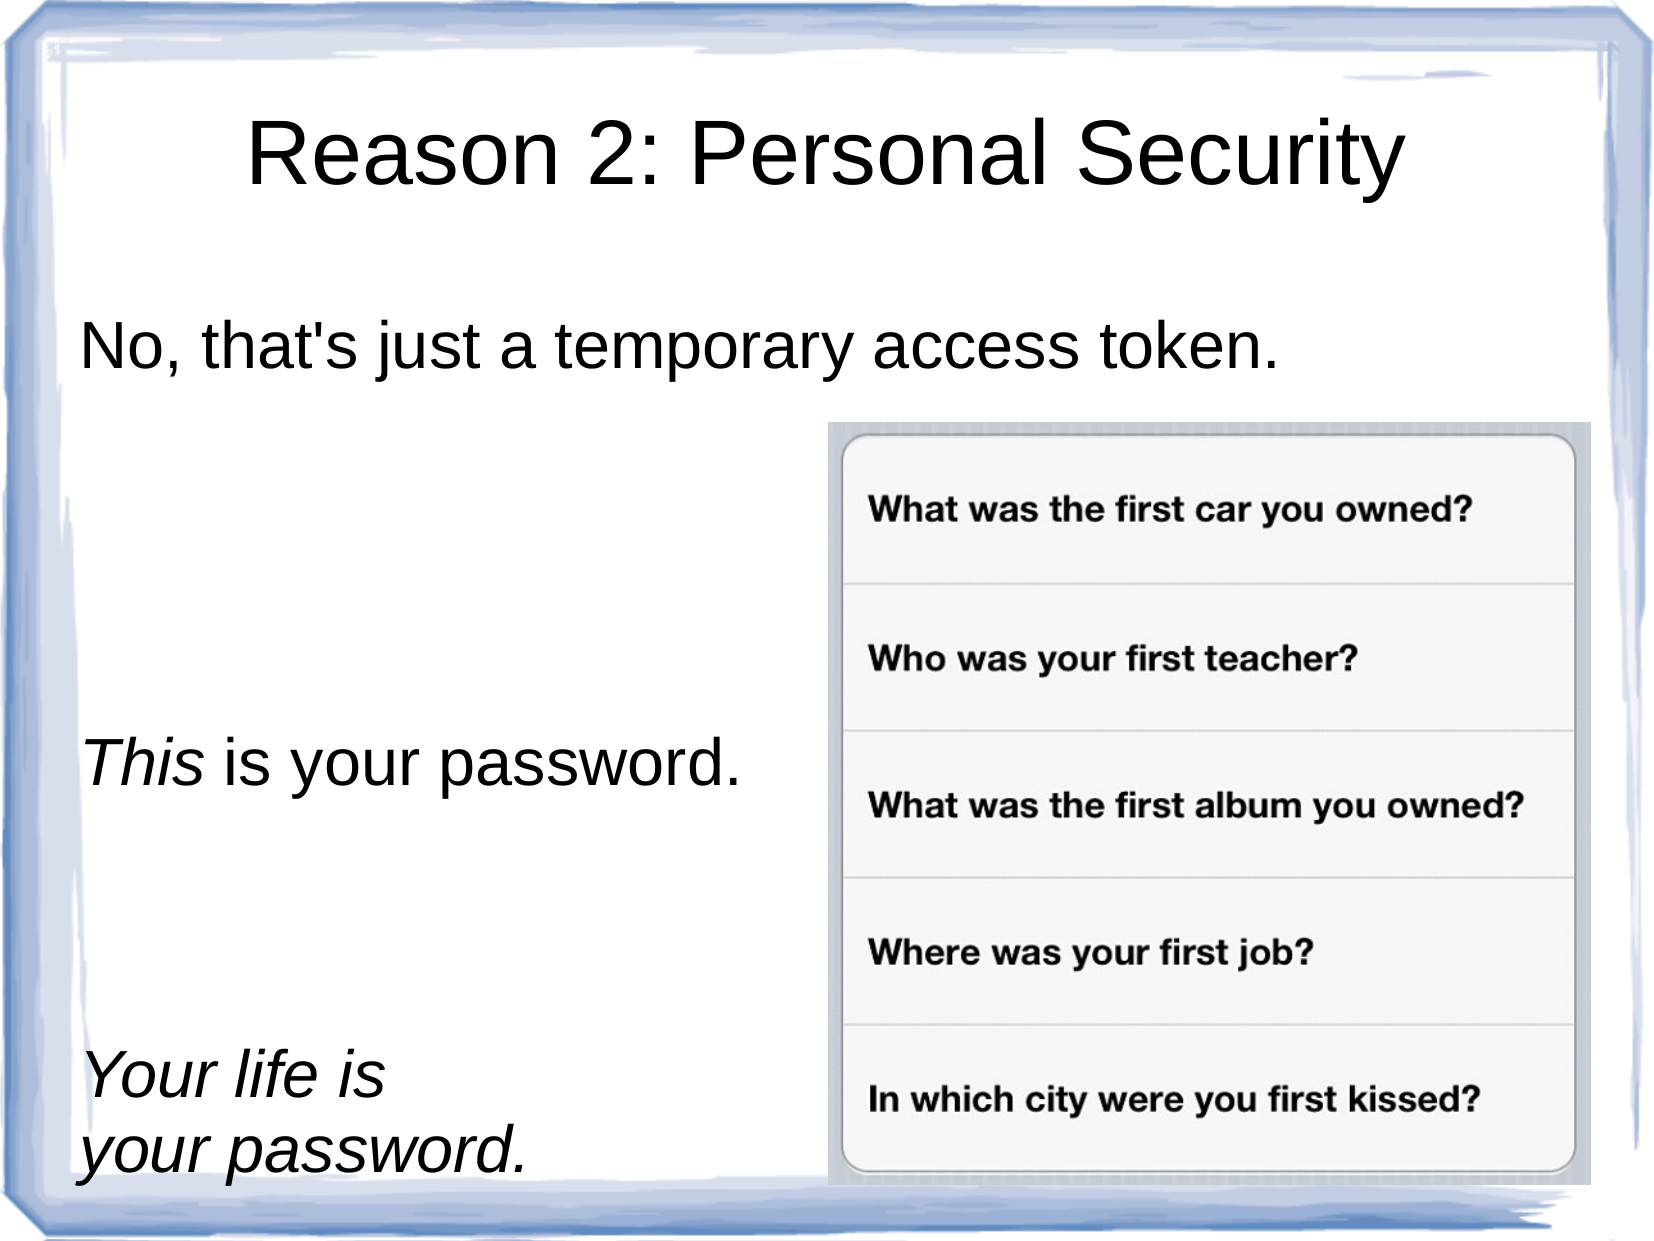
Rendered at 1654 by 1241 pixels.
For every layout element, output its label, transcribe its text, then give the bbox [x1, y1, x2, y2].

list No, that's just a temporary access token. This is your password. Your life is your password. [79, 307, 1568, 1186]
title Reason 2: Personal Security [82, 49, 1571, 257]
picture [0, 0, 1654, 1241]
